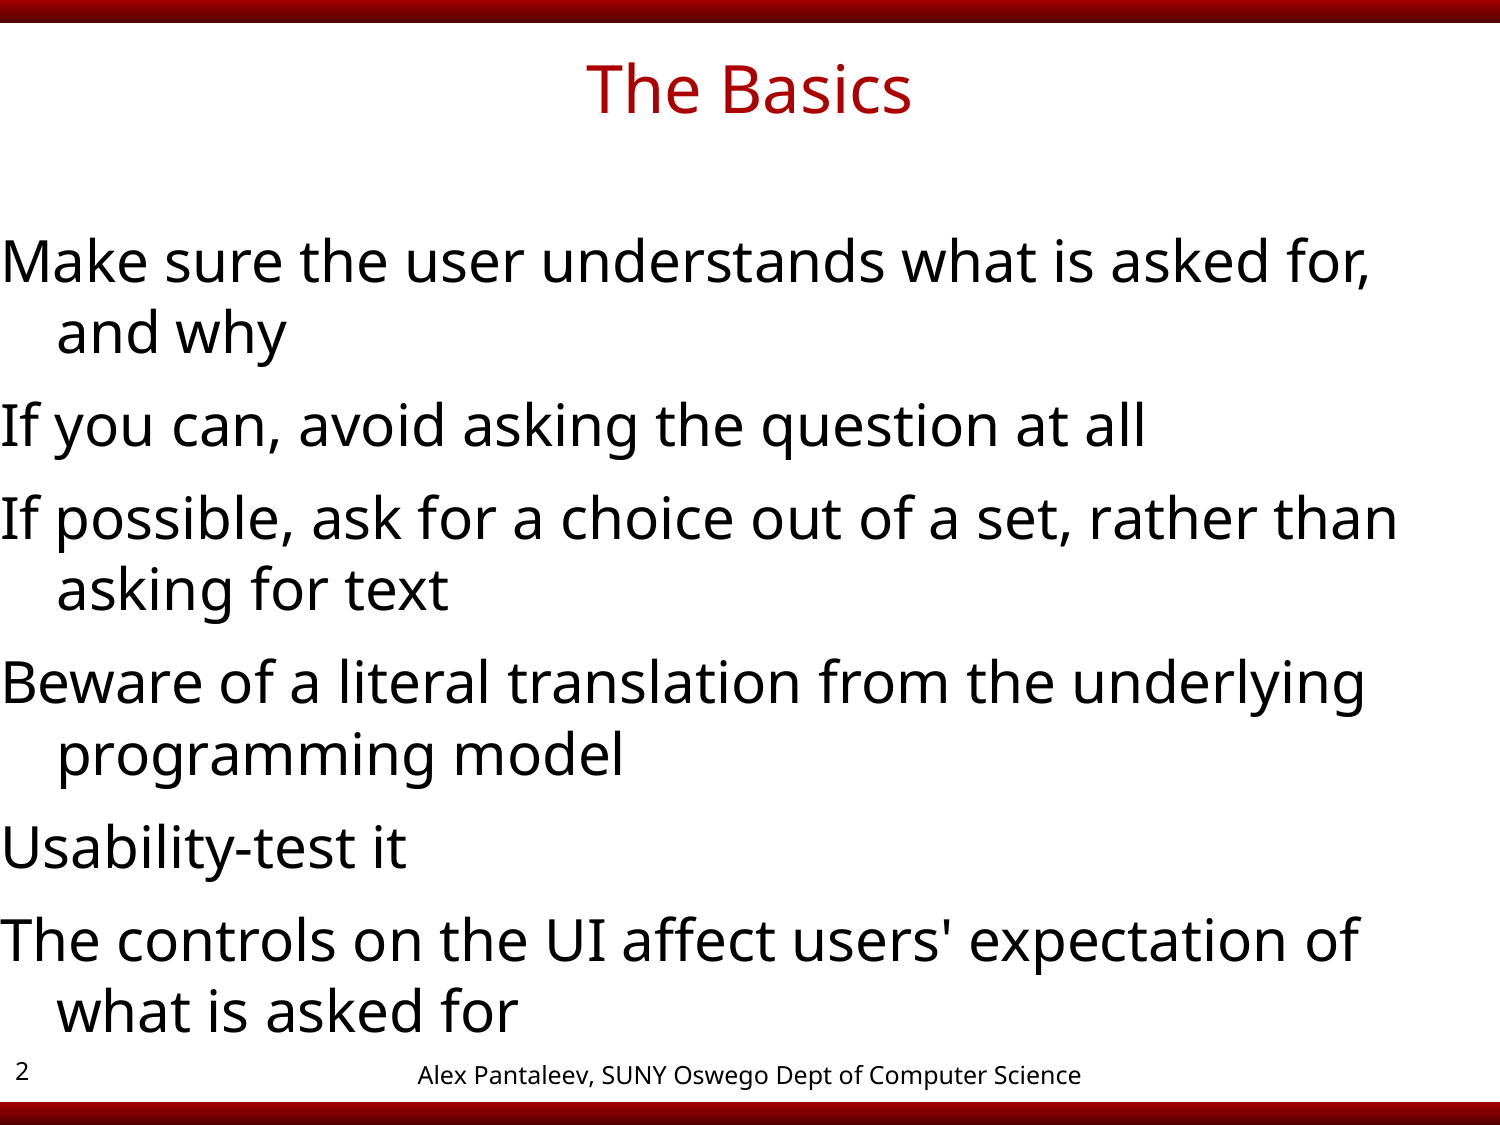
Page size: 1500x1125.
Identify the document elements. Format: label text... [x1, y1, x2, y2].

title The Basics [0, 24, 1500, 150]
list Make sure the user understands what is asked for, and why If you can, avoid asking the question at all If possible, ask for a choice out of a set, rather than asking for text Beware of a literal translation from the underlying programming model Usability-test it The controls on the UI affect users' expectation of what is asked for [0, 224, 1476, 1048]
